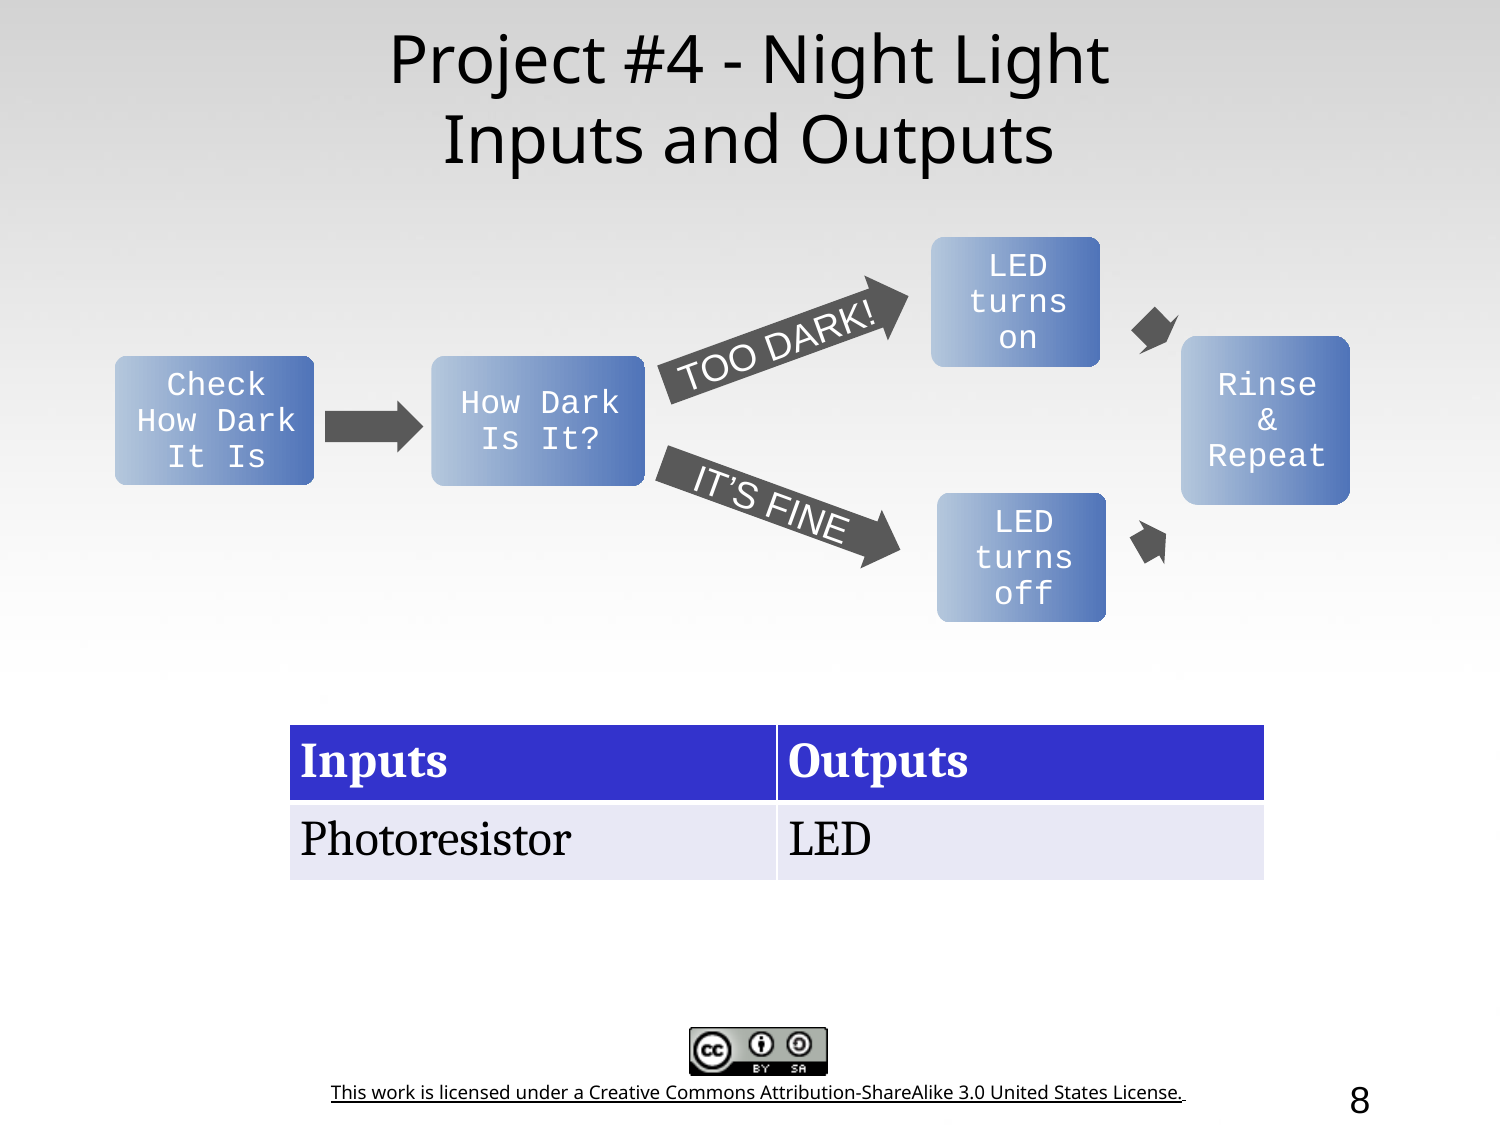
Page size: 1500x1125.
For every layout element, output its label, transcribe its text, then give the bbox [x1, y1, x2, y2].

text_box [325, 400, 424, 453]
picture [0, 0, 1500, 1125]
text_box Check How Dark It Is [114, 355, 315, 486]
table_cell LED [778, 805, 1264, 880]
table_header Outputs [778, 725, 1264, 800]
title Project #4 - Night Light Inputs and Outputs [112, 2, 1388, 190]
table_cell Photoresistor [290, 805, 776, 880]
table_header Inputs [290, 725, 776, 800]
text_box [1131, 306, 1179, 355]
text_box IT’S FINE [655, 445, 901, 569]
text_box TOO DARK! [657, 275, 909, 405]
text_box LED turns on [931, 237, 1101, 367]
text_box Rinse & Repeat [1180, 335, 1351, 505]
text_box LED turns off [937, 492, 1107, 623]
text_box [1129, 520, 1167, 565]
text_box How Dark Is It? [431, 356, 646, 486]
